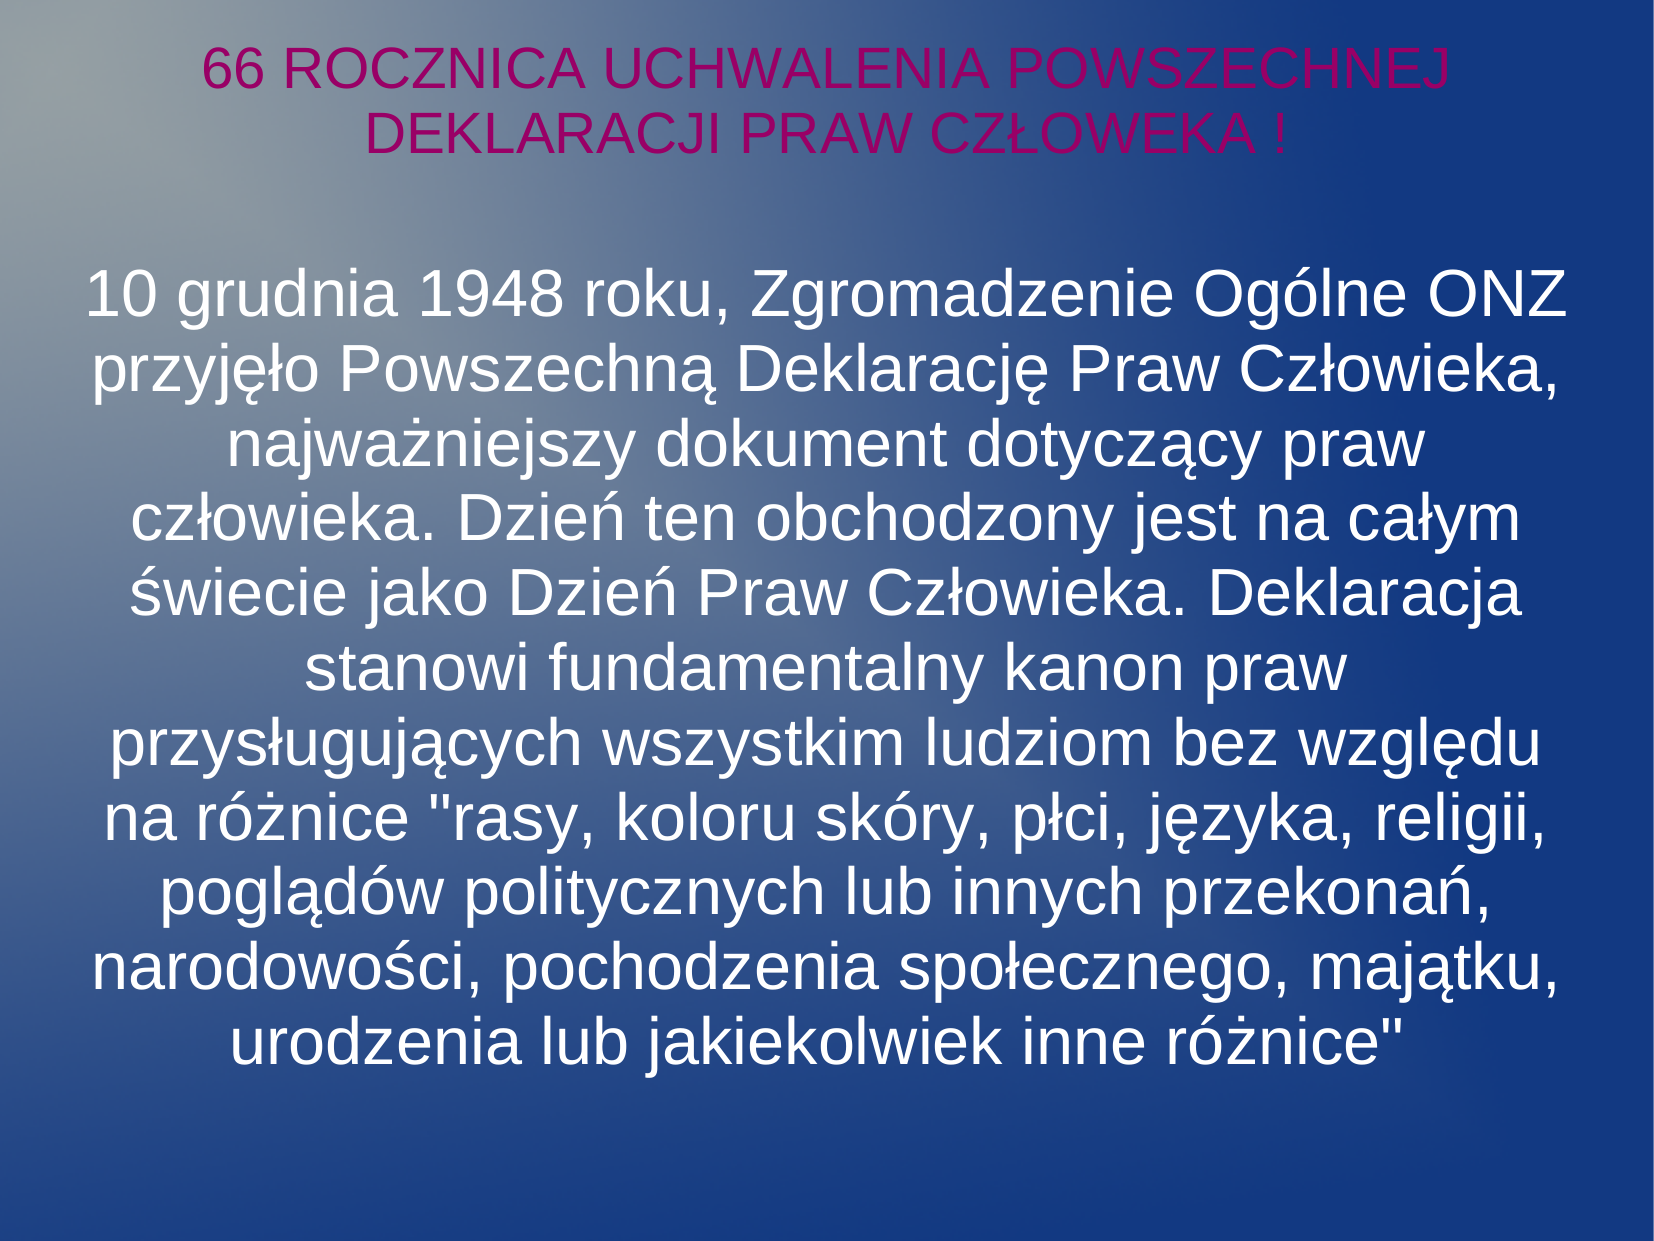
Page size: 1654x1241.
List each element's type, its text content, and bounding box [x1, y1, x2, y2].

subtitle 10 grudnia 1948 roku, Zgromadzenie Ogólne ONZ przyjęło Powszechną Deklarację Praw Człowieka, najważniejszy dokument dotyczący praw człowieka. Dzień ten obchodzony jest na całym świecie jako Dzień Praw Człowieka. Deklaracja stanowi fundamentalny kanon praw przysługujących wszystkim ludziom bez względu na różnice "rasy, koloru skóry, płci, języka, religii, poglądów politycznych lub innych przekonań, narodowości, pochodzenia społecznego, majątku, urodzenia lub jakiekolwiek inne różnice" [82, 165, 1571, 1170]
title 66 ROCZNICA UCHWALENIA POWSZECHNEJ DEKLARACJI PRAW CZŁOWEKA ! [82, 0, 1571, 165]
picture [0, 0, 1654, 1241]
